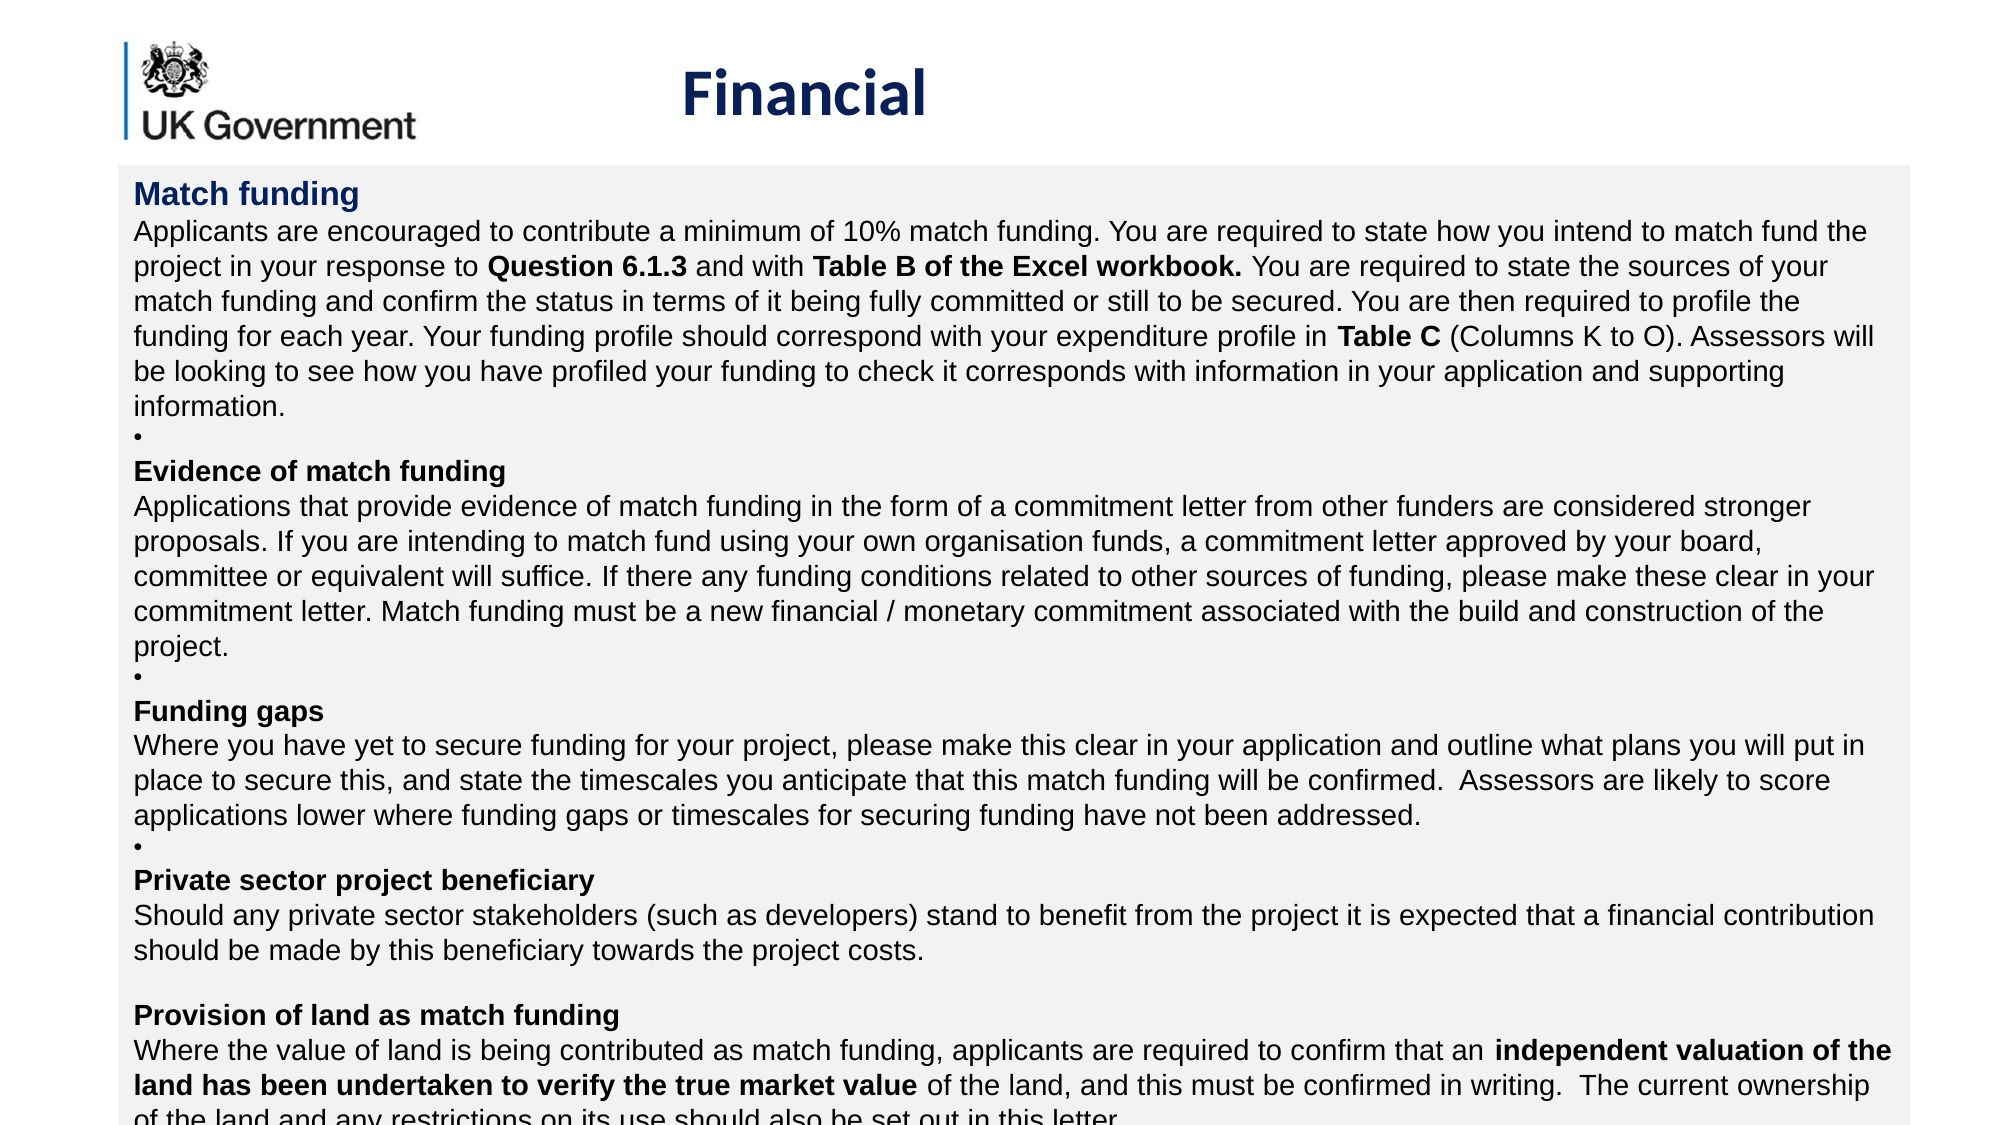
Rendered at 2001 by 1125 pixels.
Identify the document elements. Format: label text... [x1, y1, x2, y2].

text_box Financial [667, 41, 1911, 138]
picture [110, 0, 454, 149]
text_box Match funding Applicants are encouraged to contribute a minimum of 10% match funding. You are required to state how you intend to match fund the project in your response to Question 6.1.3 and with Table B of the Excel workbook. You are required to state the sources of your match funding and confirm the status in terms of it being fully committed or still to be secured. You are then required to profile the funding for each year. Your funding profile should correspond with your expenditure profile in Table C (Columns K to O). Assessors will be looking to see how you have profiled your funding to check it corresponds with information in your application and supporting information. Evidence of match funding Applications that provide evidence of match funding in the form of a commitment letter from other funders are considered stronger proposals. If you are intending to match fund using your own organisation funds, a commitment letter approved by your board, committee or equivalent will suffice. If there any funding conditions related to other sources of funding, please make these clear in your commitment letter. Match funding must be a new financial / monetary commitment associated with the build and construction of the project. Funding gaps Where you have yet to secure funding for your project, please make this clear in your application and outline what plans you will put in place to secure this, and state the timescales you anticipate that this match funding will be confirmed. Assessors are likely to score applications lower where funding gaps or timescales for securing funding have not been addressed. Private sector project beneficiary Should any private sector stakeholders (such as developers) stand to benefit from the project it is expected that a financial contribution should be made by this beneficiary towards the project costs. Provision of land as match funding Where the value of land is being contributed as match funding, applicants are required to confirm that an independent valuation of the land has been undertaken to verify the true market value of the land, and this must be confirmed in writing. The current ownership of the land and any restrictions on its use should also be set out in this letter. [118, 164, 1911, 1084]
